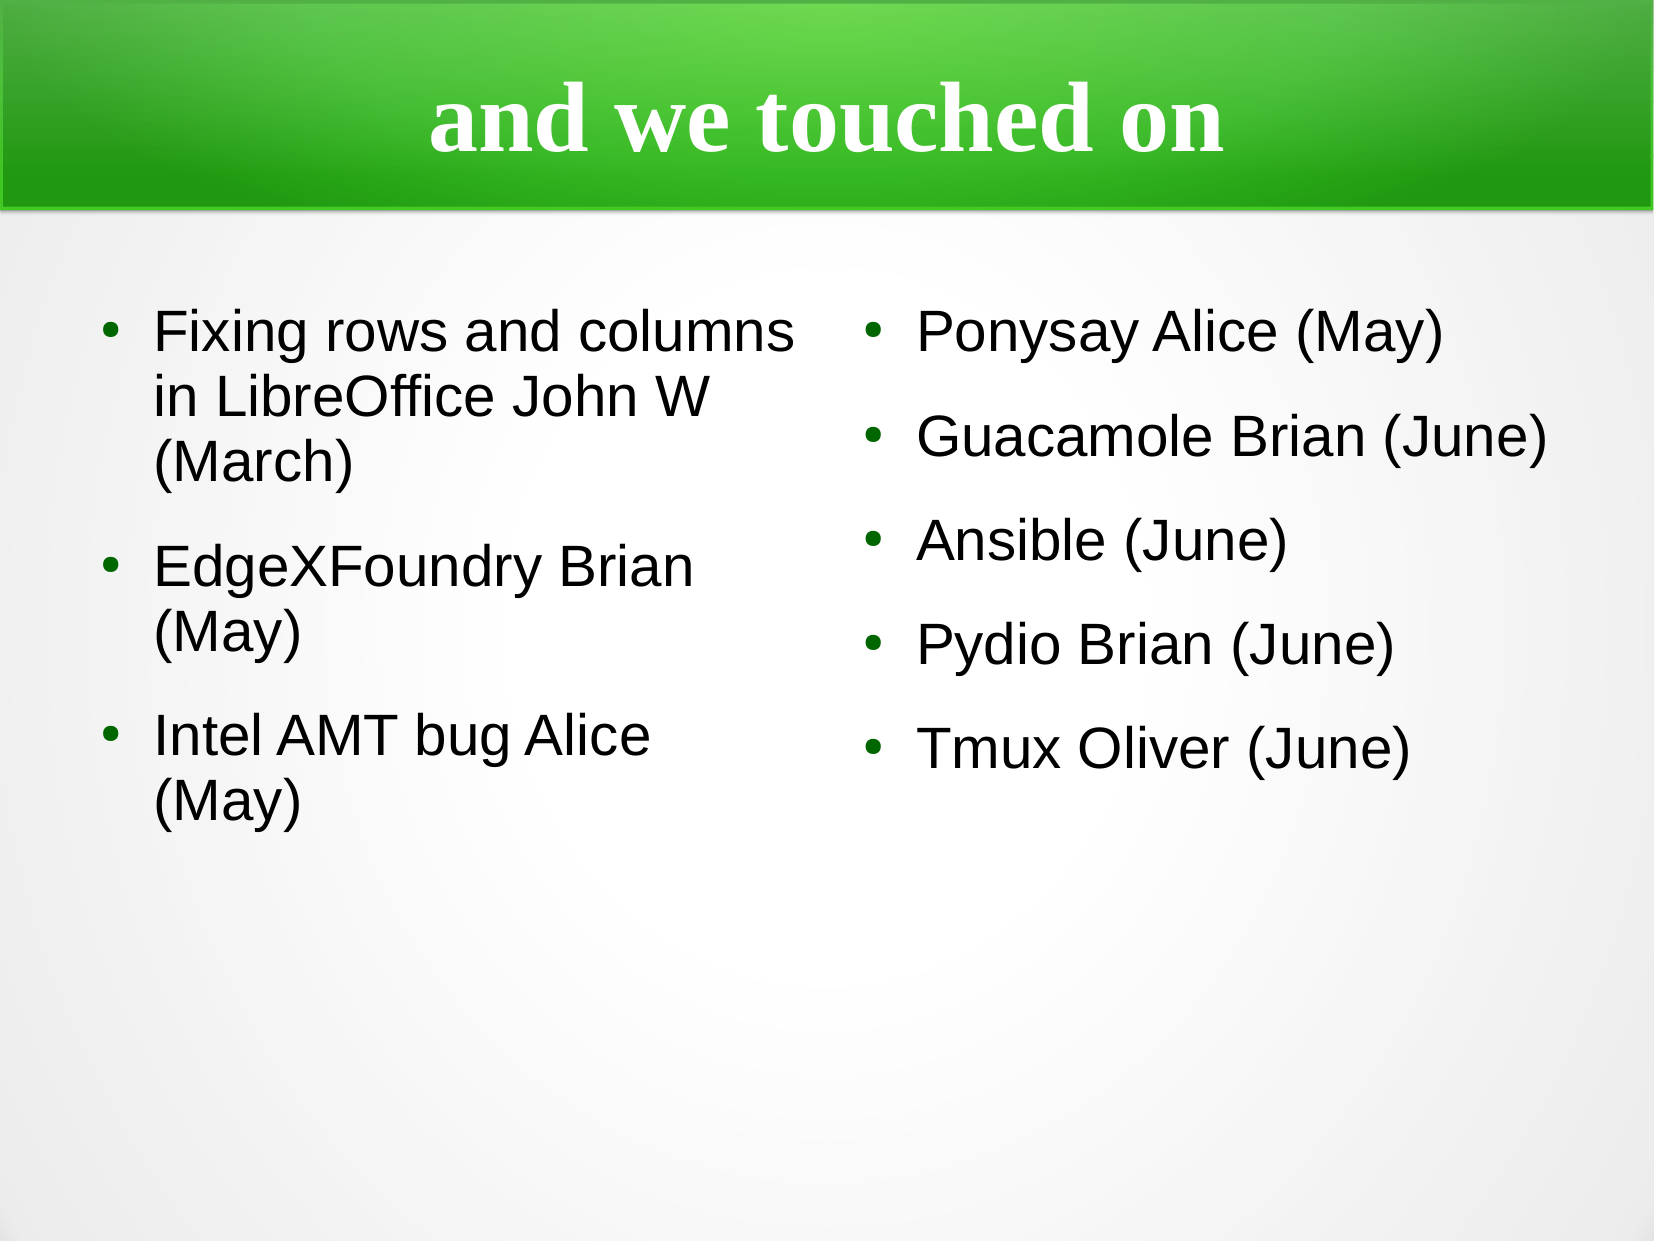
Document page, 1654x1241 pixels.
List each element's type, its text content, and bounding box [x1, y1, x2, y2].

list Fixing rows and columns in LibreOffice John W (March) EdgeXFoundry Brian (May) Intel AMT bug Alice (May) [82, 299, 809, 1019]
list Ponysay Alice (May) Guacamole Brian (June) Ansible (June) Pydio Brian (June) Tmux Oliver (June) [845, 299, 1572, 1019]
title and we touched on [82, 45, 1571, 192]
